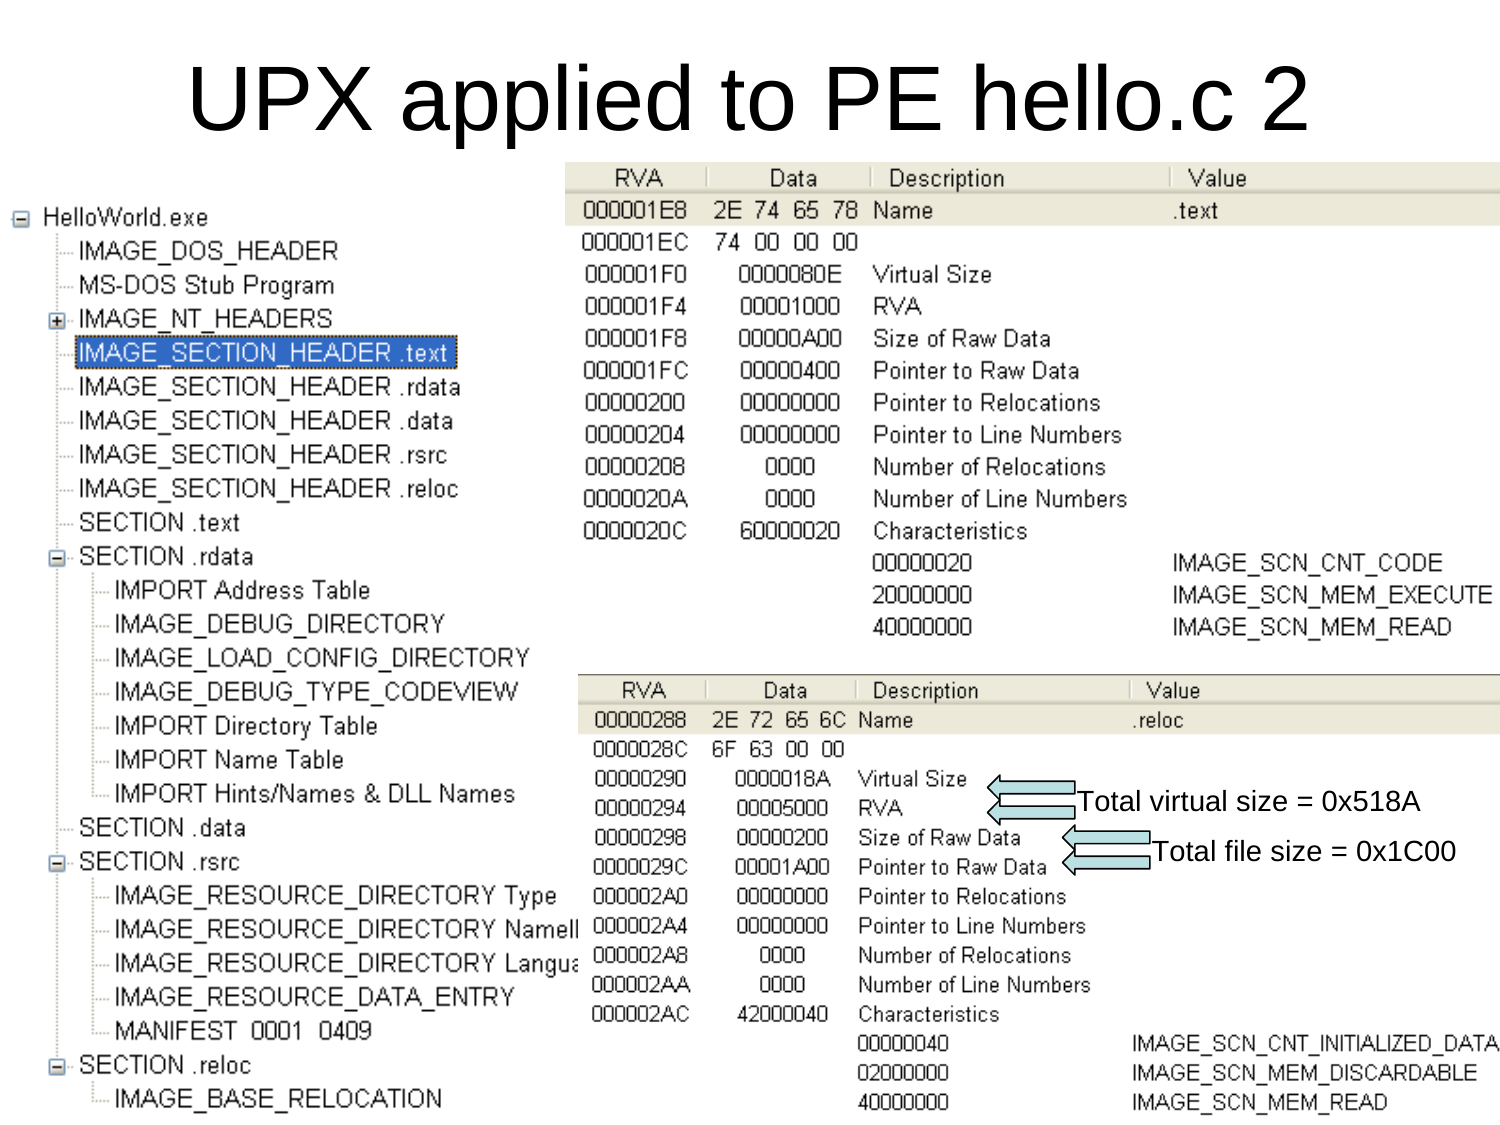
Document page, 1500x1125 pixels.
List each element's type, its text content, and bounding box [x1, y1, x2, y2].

text_box Total file size = 0x1C00 [1136, 824, 1473, 875]
text_box [987, 774, 1061, 826]
text_box [1062, 824, 1150, 876]
picture [0, 162, 1500, 1125]
text_box Total virtual size = 0x518A [1061, 774, 1437, 825]
title UPX applied to PE hello.c 2 [0, 0, 1500, 188]
